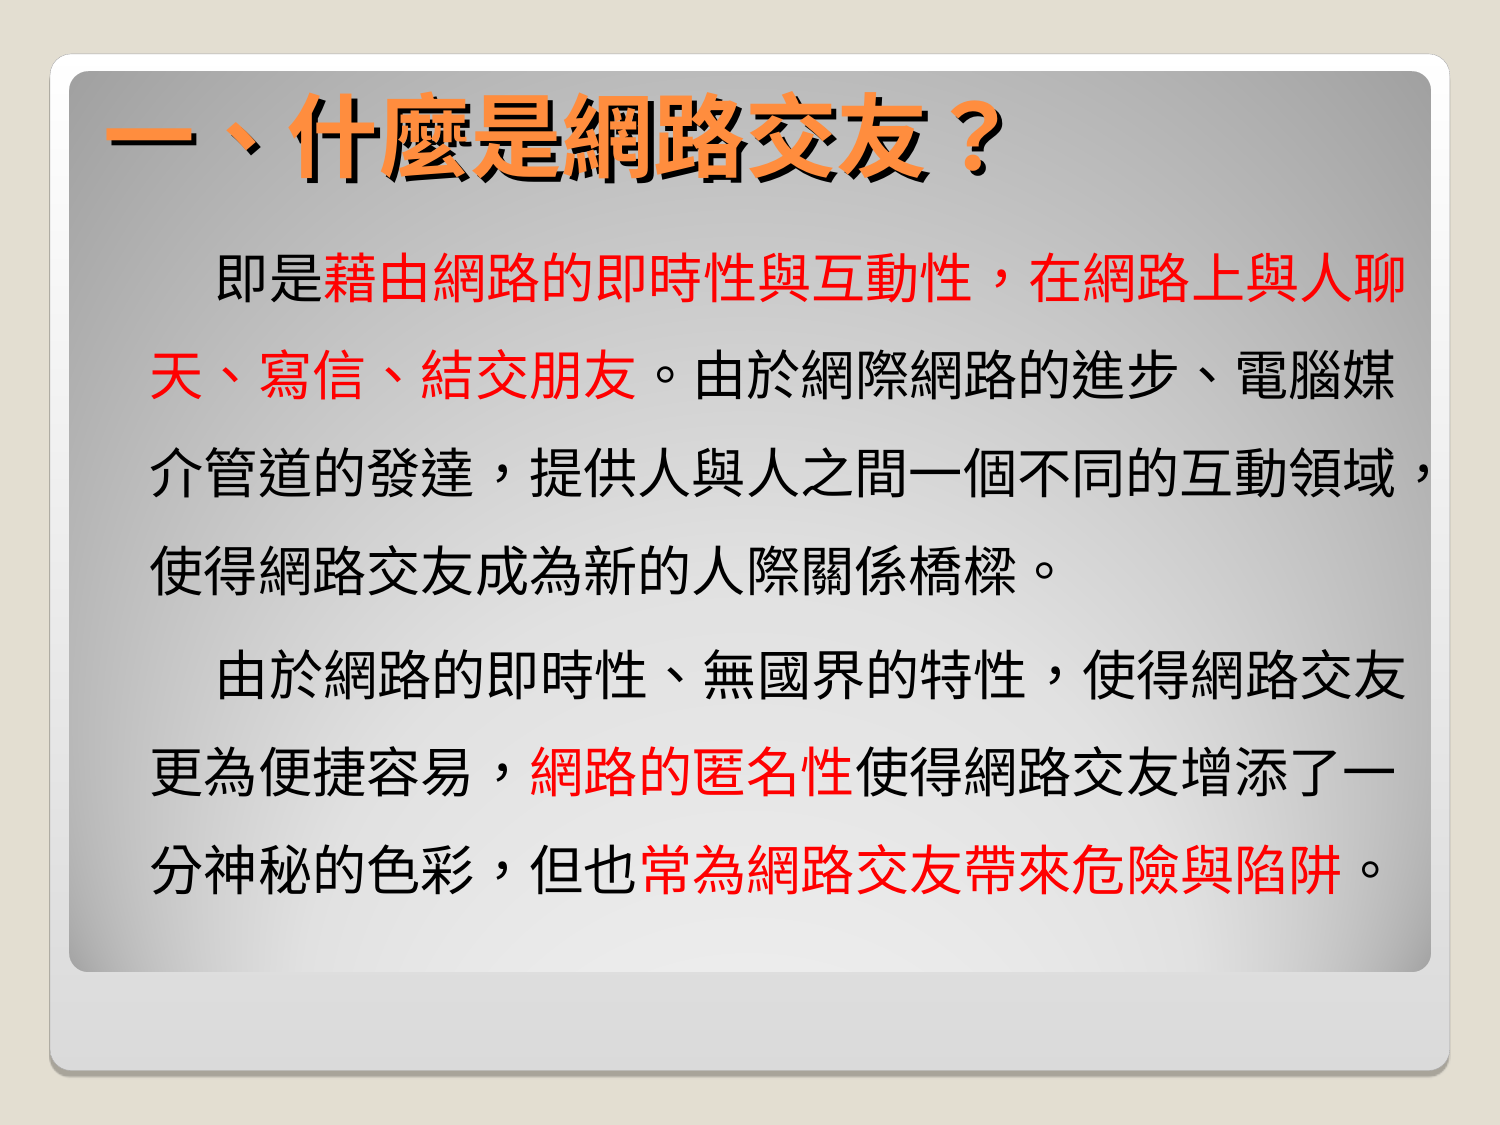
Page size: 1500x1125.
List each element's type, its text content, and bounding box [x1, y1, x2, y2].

picture [69, 71, 1431, 972]
list 即是藉由網路的即時性與互動性，在網路上與人聊天、寫信、結交朋友。由於網際網路的進步、電腦媒介管道的發達，提供人與人之間一個不同的互動領域，使得網路交友成為新的人際關係橋樑。 由於網路的即時性、無國界的特性，使得網路交友更為便捷容易，網路的匿名性使得網路交友增添了一分神秘的色彩，但也常為網路交友帶來危險與陷阱。 [76, 196, 1436, 965]
text_box 一、什麼是網路交友？ [88, 78, 1424, 197]
